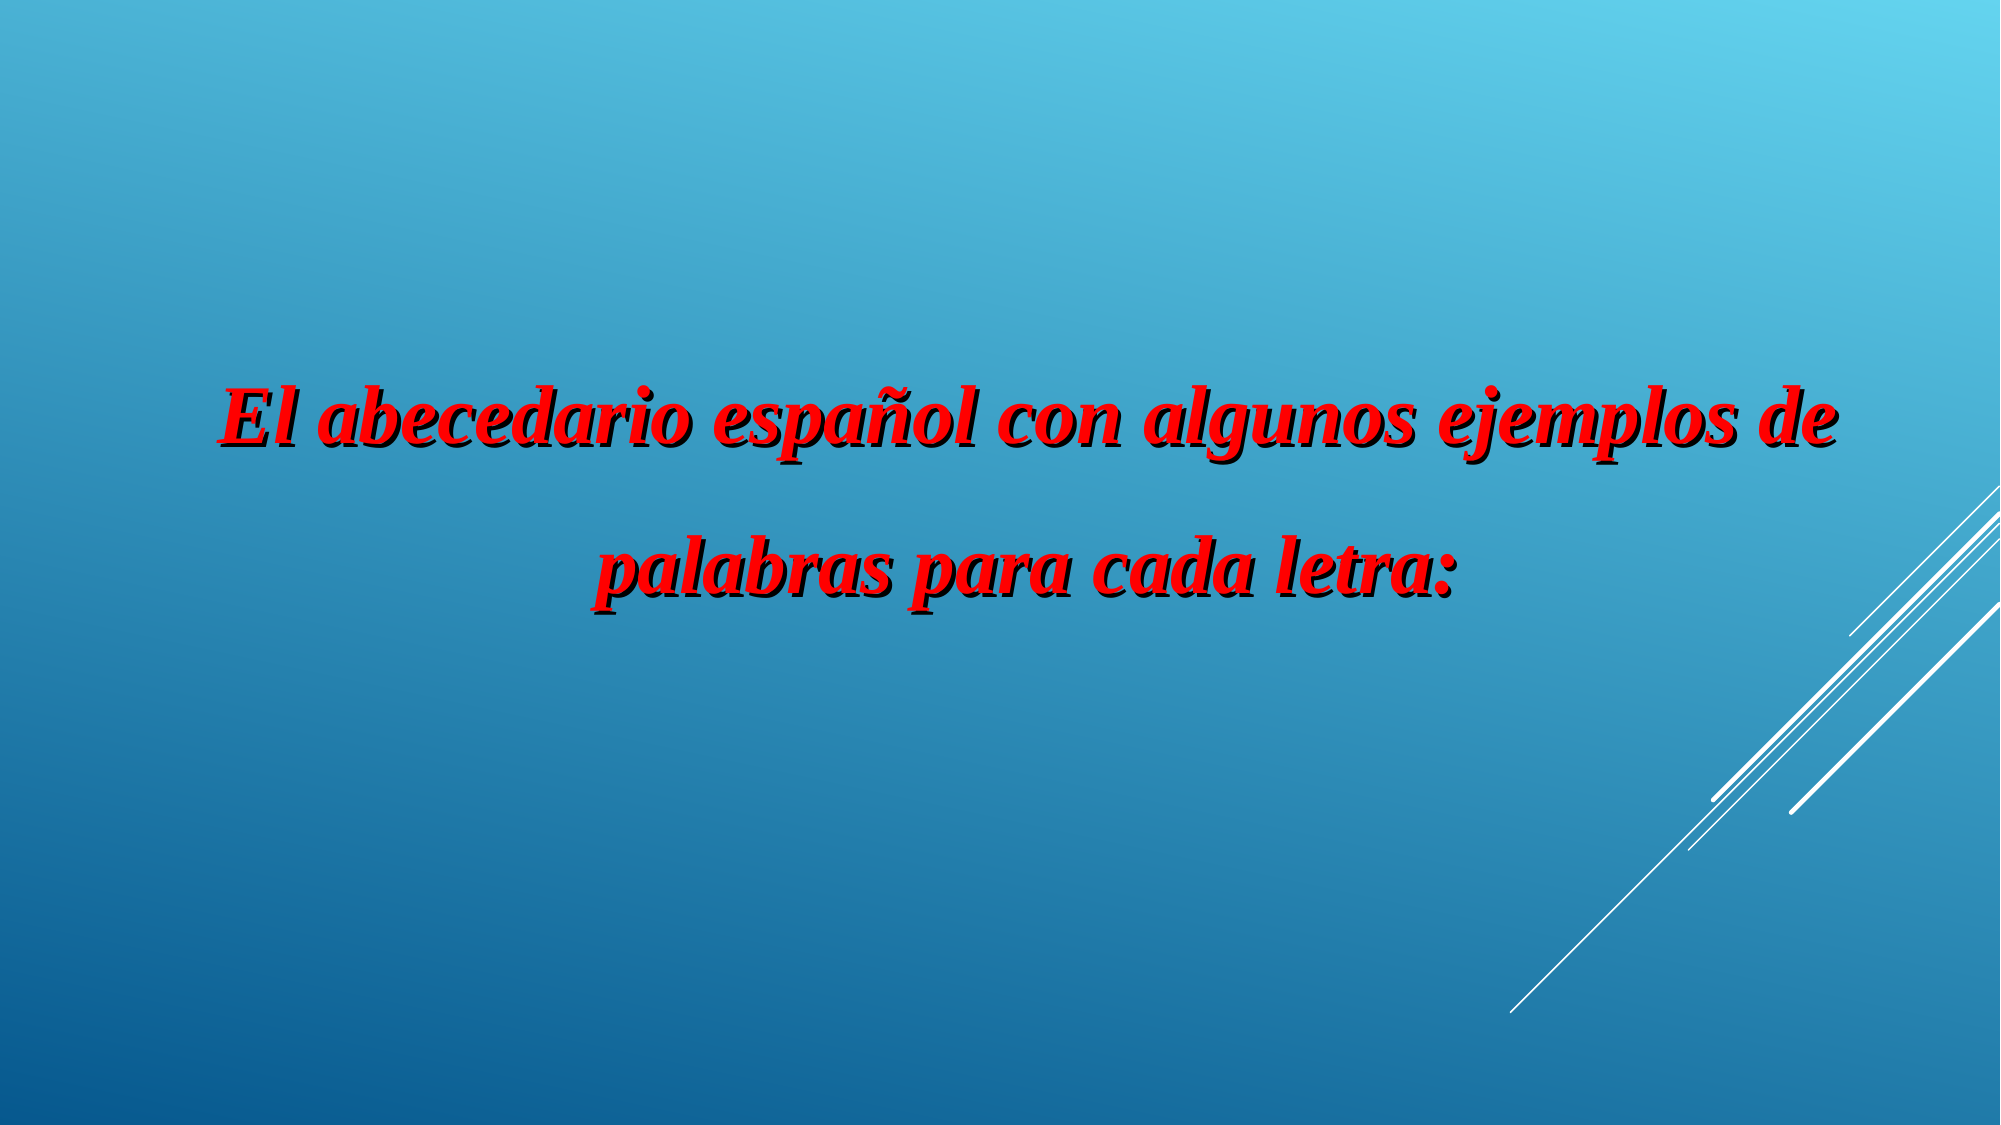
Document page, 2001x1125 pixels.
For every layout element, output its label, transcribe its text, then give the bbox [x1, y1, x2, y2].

list El abecedario español con algunos ejemplos de palabras para cada letra: [112, 112, 1946, 809]
